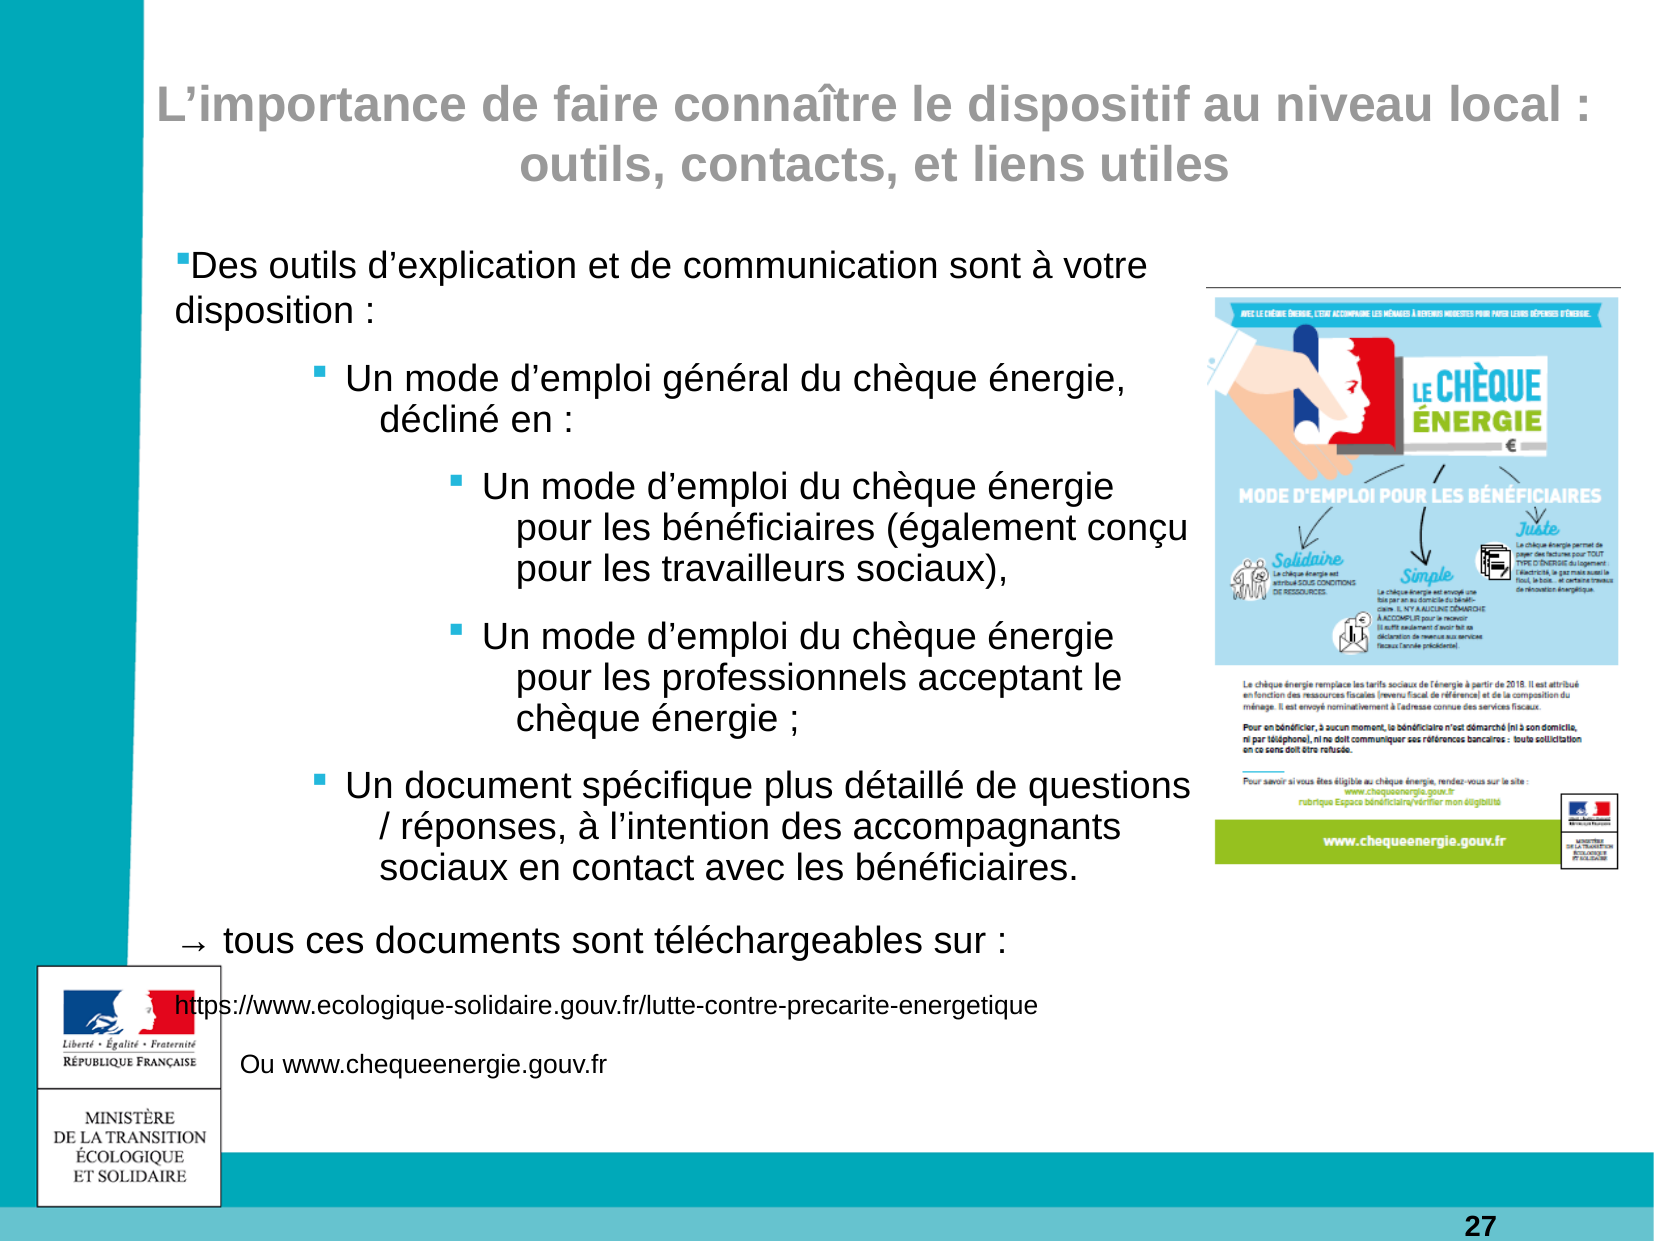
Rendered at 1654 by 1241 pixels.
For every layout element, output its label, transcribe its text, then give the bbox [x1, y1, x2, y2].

list Des outils d’explication et de communication sont à votre disposition : Un mode d’emploi général du chèque énergie, décliné en : Un mode d’emploi du chèque énergie pour les bénéficiaires (également conçu pour les travailleurs sociaux), Un mode d’emploi du chèque énergie pour les professionnels acceptant le chèque énergie ; Un document spécifique plus détaillé de questions / réponses, à l’intention des accompagnants sociaux en contact avec les bénéficiaires. → tous ces documents sont téléchargeables sur : https://www.ecologique-solidaire.gouv.fr/lutte-contre-precarite-energetique Ou www.chequeenergie.gouv.fr [174, 240, 1197, 1119]
title L’importance de faire connaître le dispositif au niveau local : outils, contacts, et liens utiles [131, 28, 1620, 236]
picture [1206, 287, 1621, 880]
text_box [1464, 1207, 1629, 1241]
